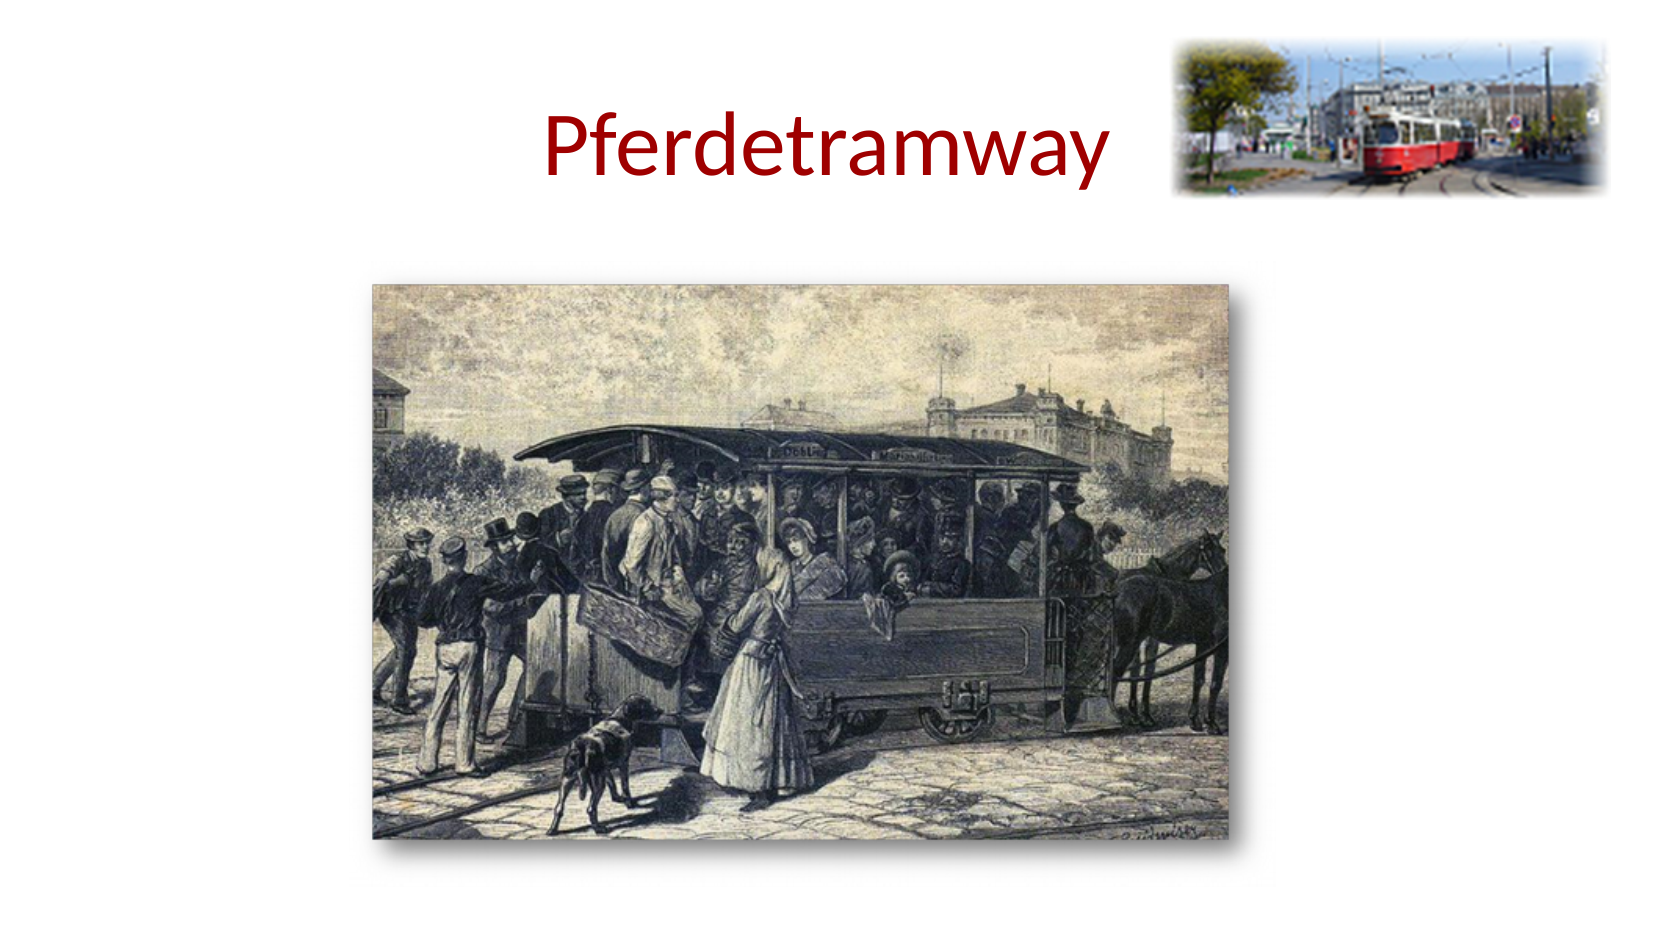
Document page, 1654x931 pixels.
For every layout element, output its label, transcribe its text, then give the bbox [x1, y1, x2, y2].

picture [349, 261, 1276, 887]
picture [1169, 35, 1611, 201]
title Pferdetramway [82, 49, 1571, 257]
